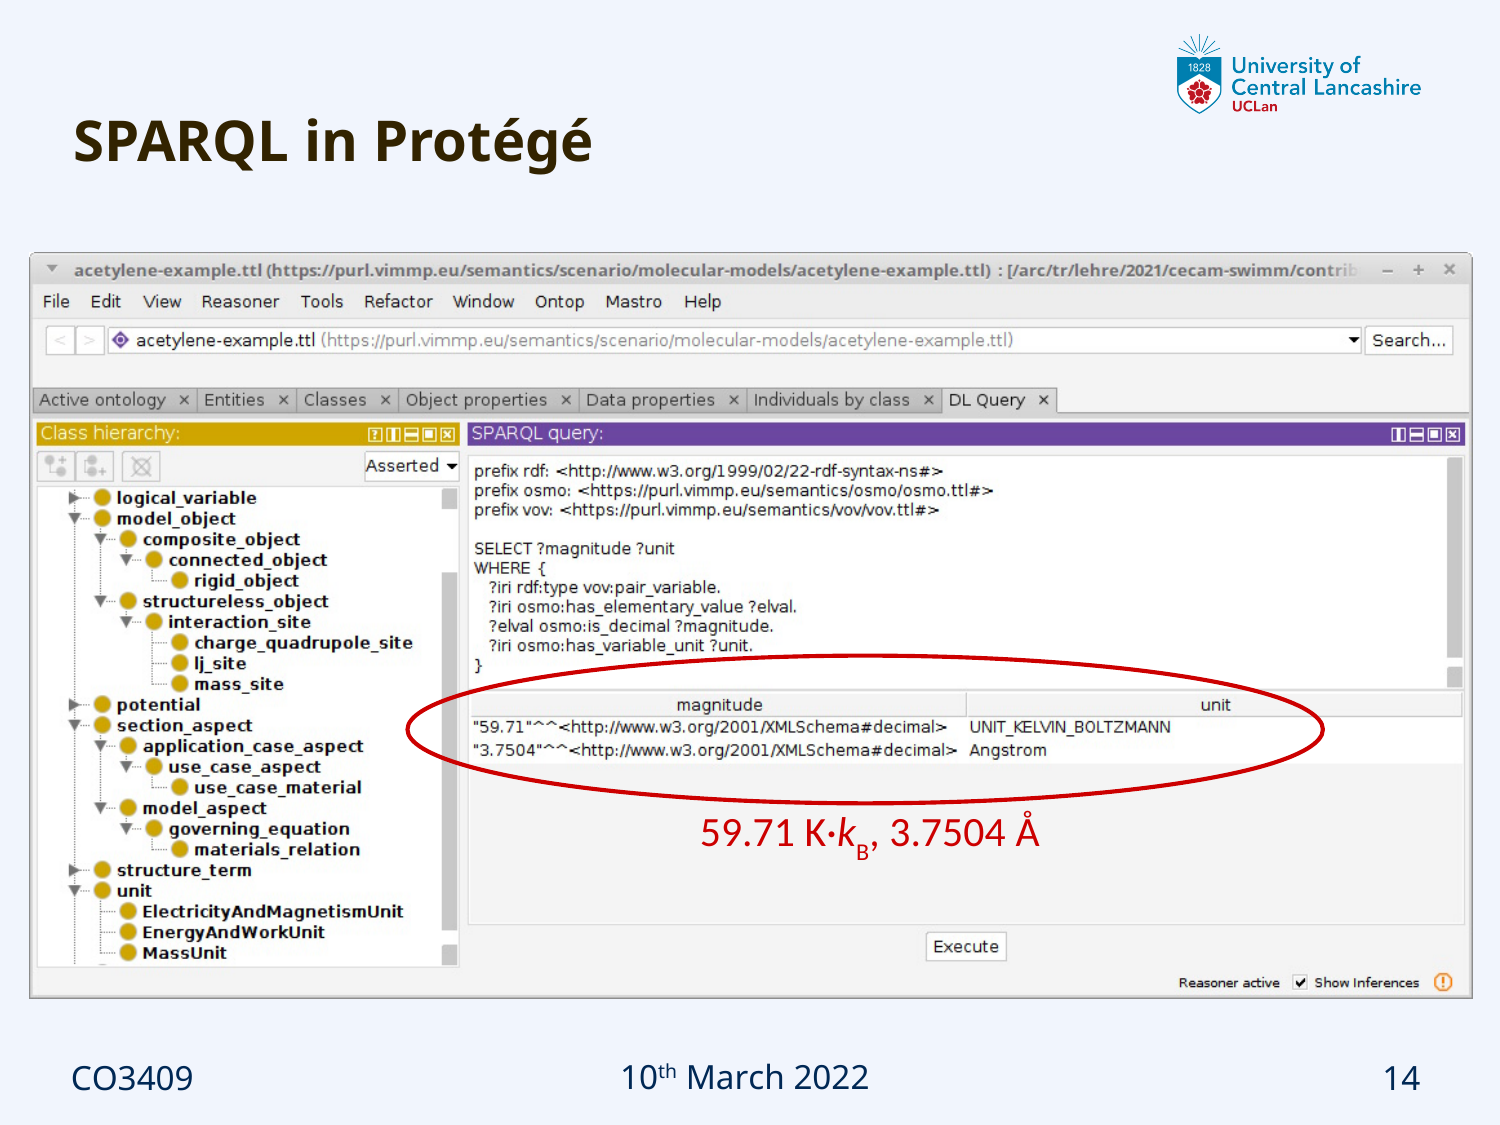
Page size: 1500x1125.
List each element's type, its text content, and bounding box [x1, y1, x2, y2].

picture [29, 252, 1473, 999]
picture [1177, 34, 1421, 93]
text_box 59.71 K·kB, 3.7504 Å [685, 797, 1069, 873]
title SPARQL in Protégé [58, 93, 1475, 186]
